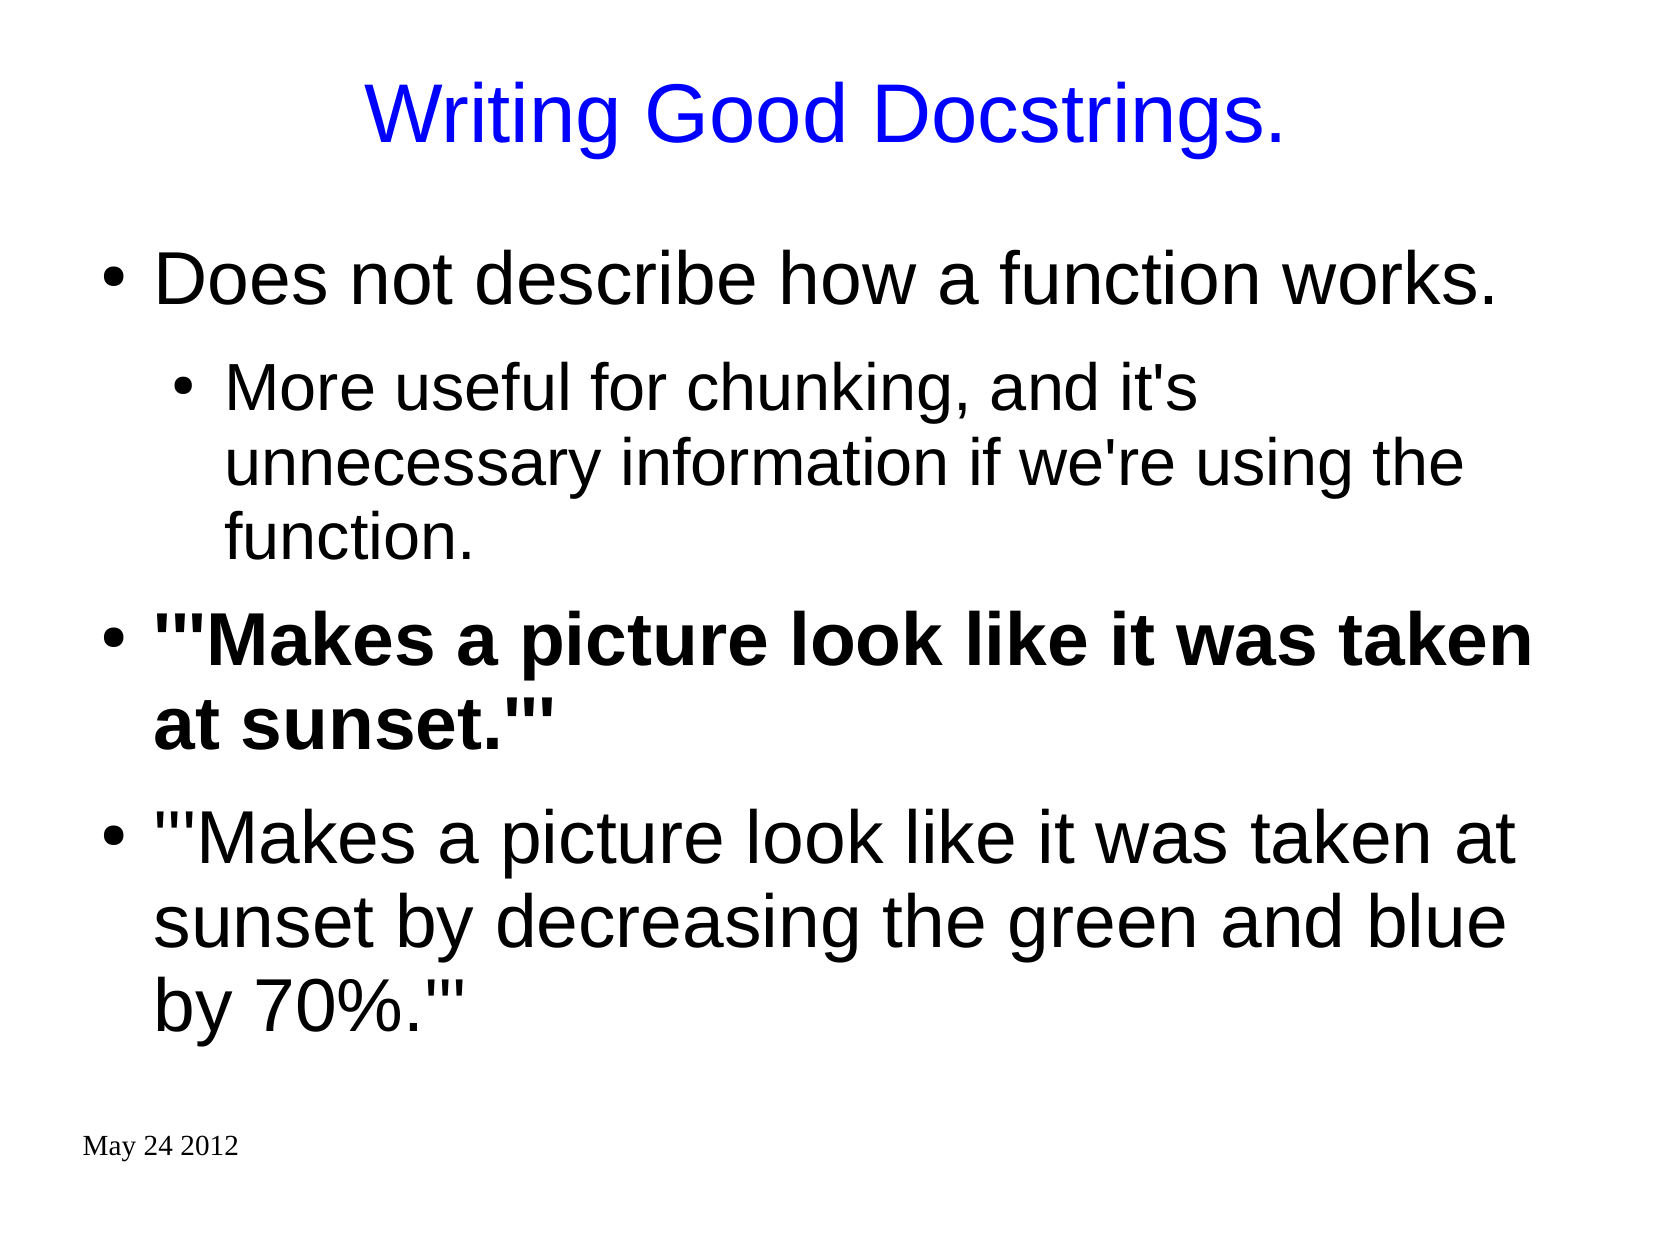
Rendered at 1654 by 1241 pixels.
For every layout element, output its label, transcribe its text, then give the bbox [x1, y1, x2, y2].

list Does not describe how a function works. More useful for chunking, and it's unnecessary information if we're using the function. '''Makes a picture look like it was taken at sunset.''' '''Makes a picture look like it was taken at sunset by decreasing the green and blue by 70%.''' [82, 236, 1571, 1109]
title Writing Good Docstrings. [82, 49, 1571, 178]
